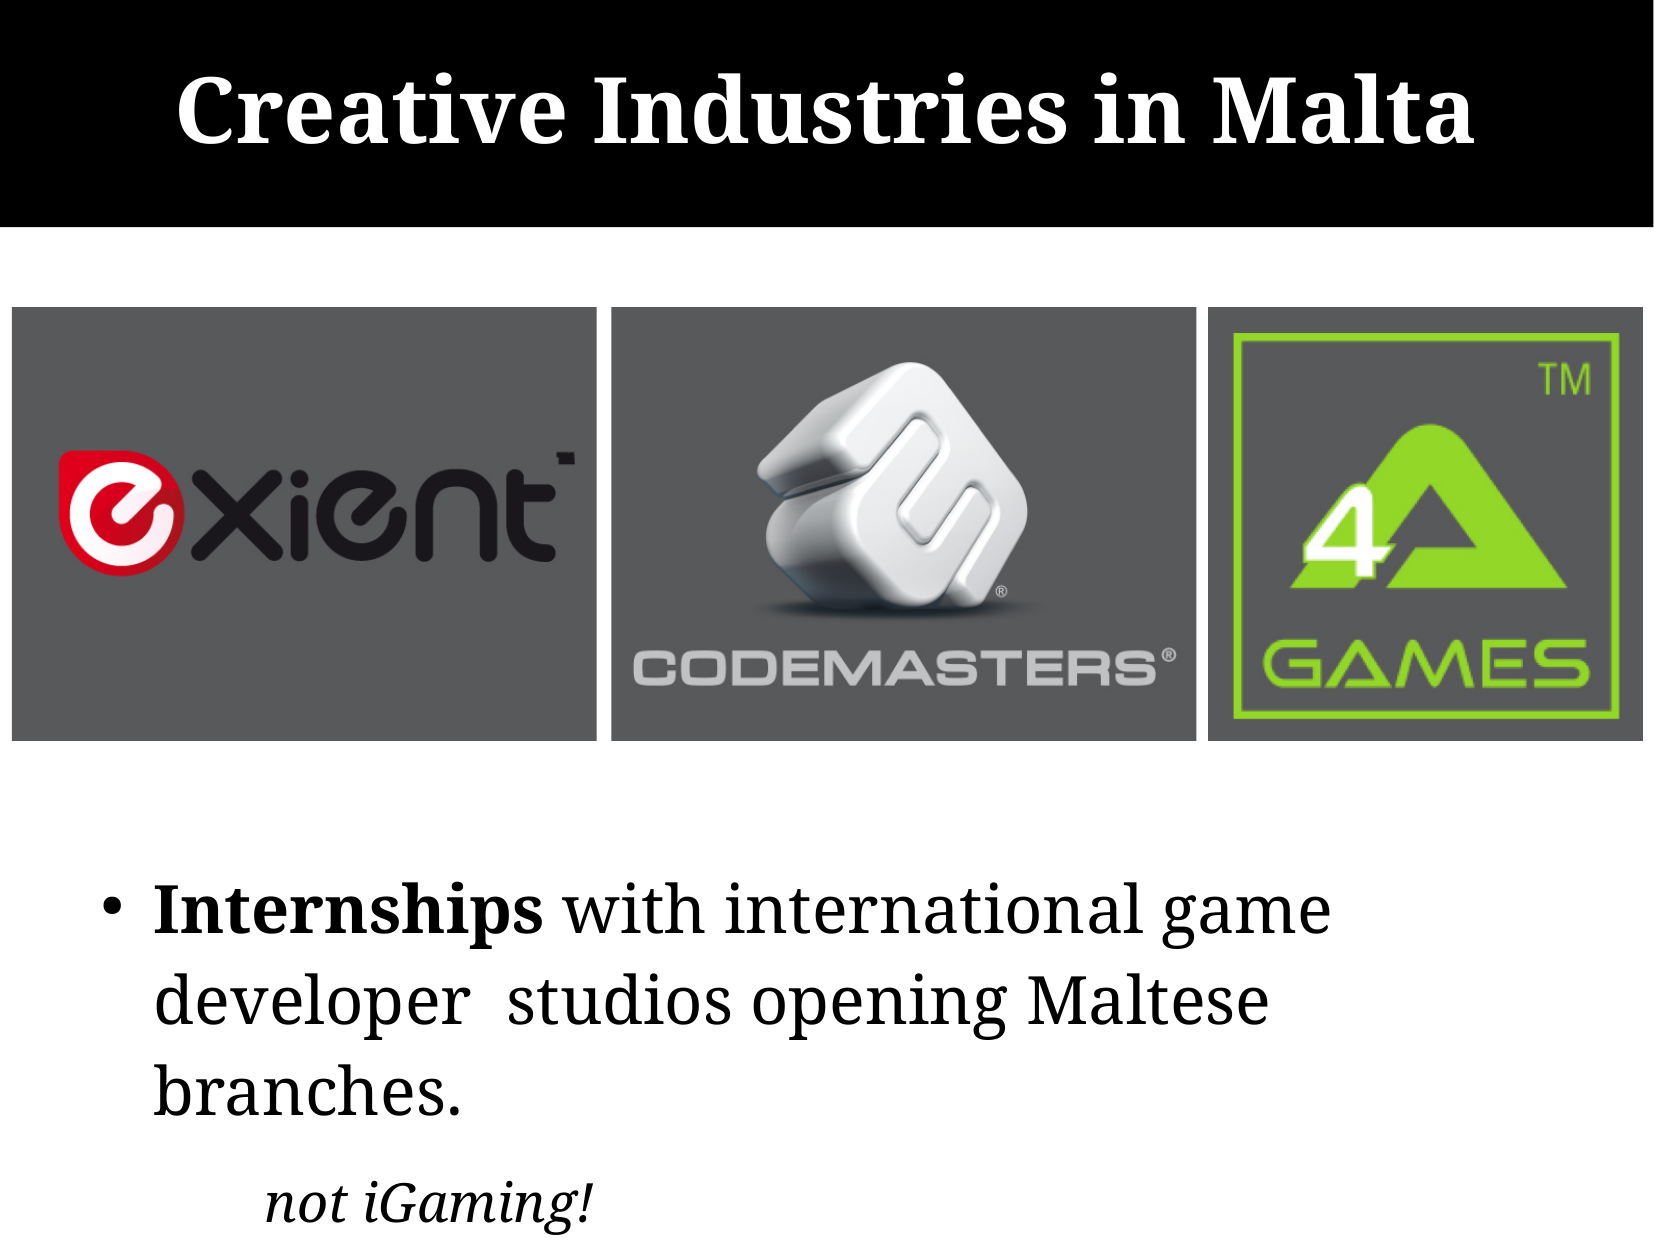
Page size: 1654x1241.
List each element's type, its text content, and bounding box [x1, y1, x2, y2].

picture [611, 307, 1197, 741]
picture [1208, 307, 1643, 741]
title Creative Industries in Malta [0, 0, 1654, 228]
picture [11, 307, 597, 741]
list Internships with international game developer studios opening Maltese branches. not iGaming! [82, 862, 1571, 1145]
